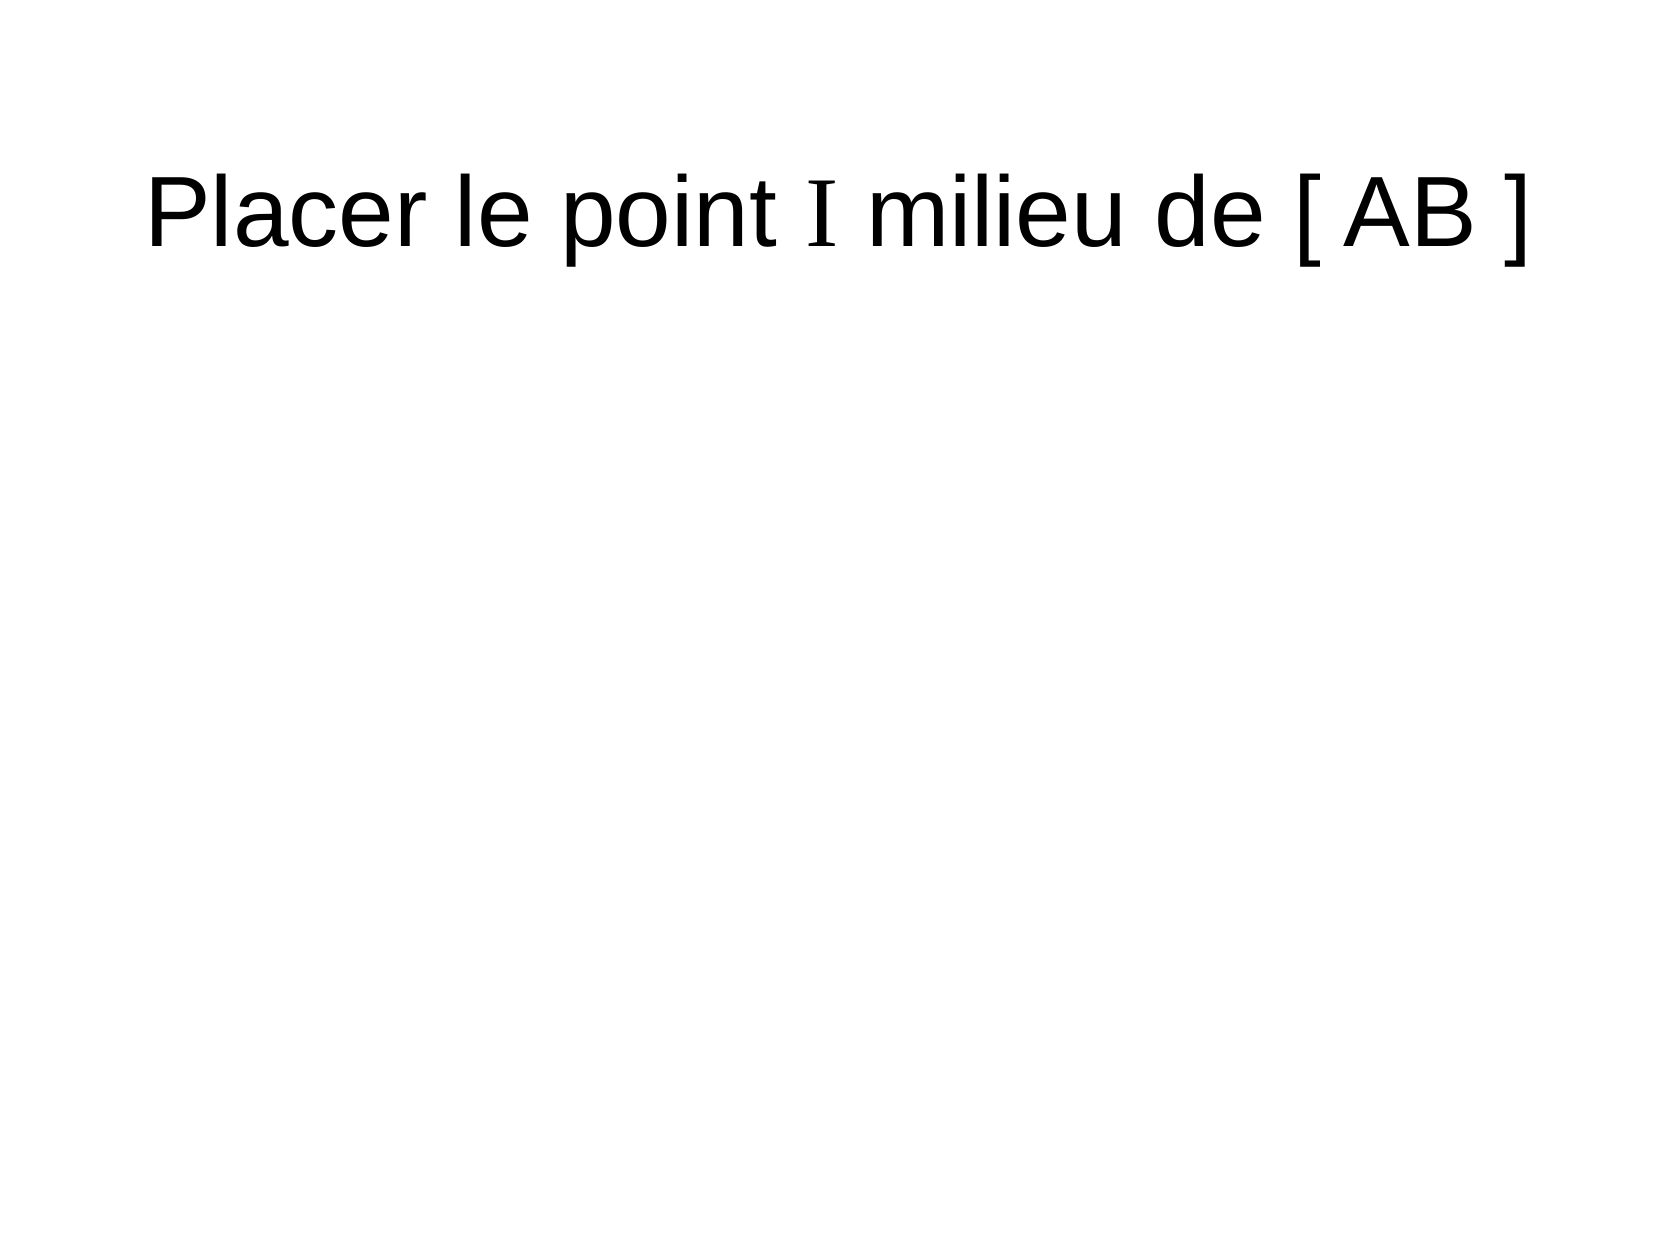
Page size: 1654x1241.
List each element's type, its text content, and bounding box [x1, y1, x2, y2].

subtitle Placer le point I milieu de [ AB ] [94, 70, 1583, 353]
